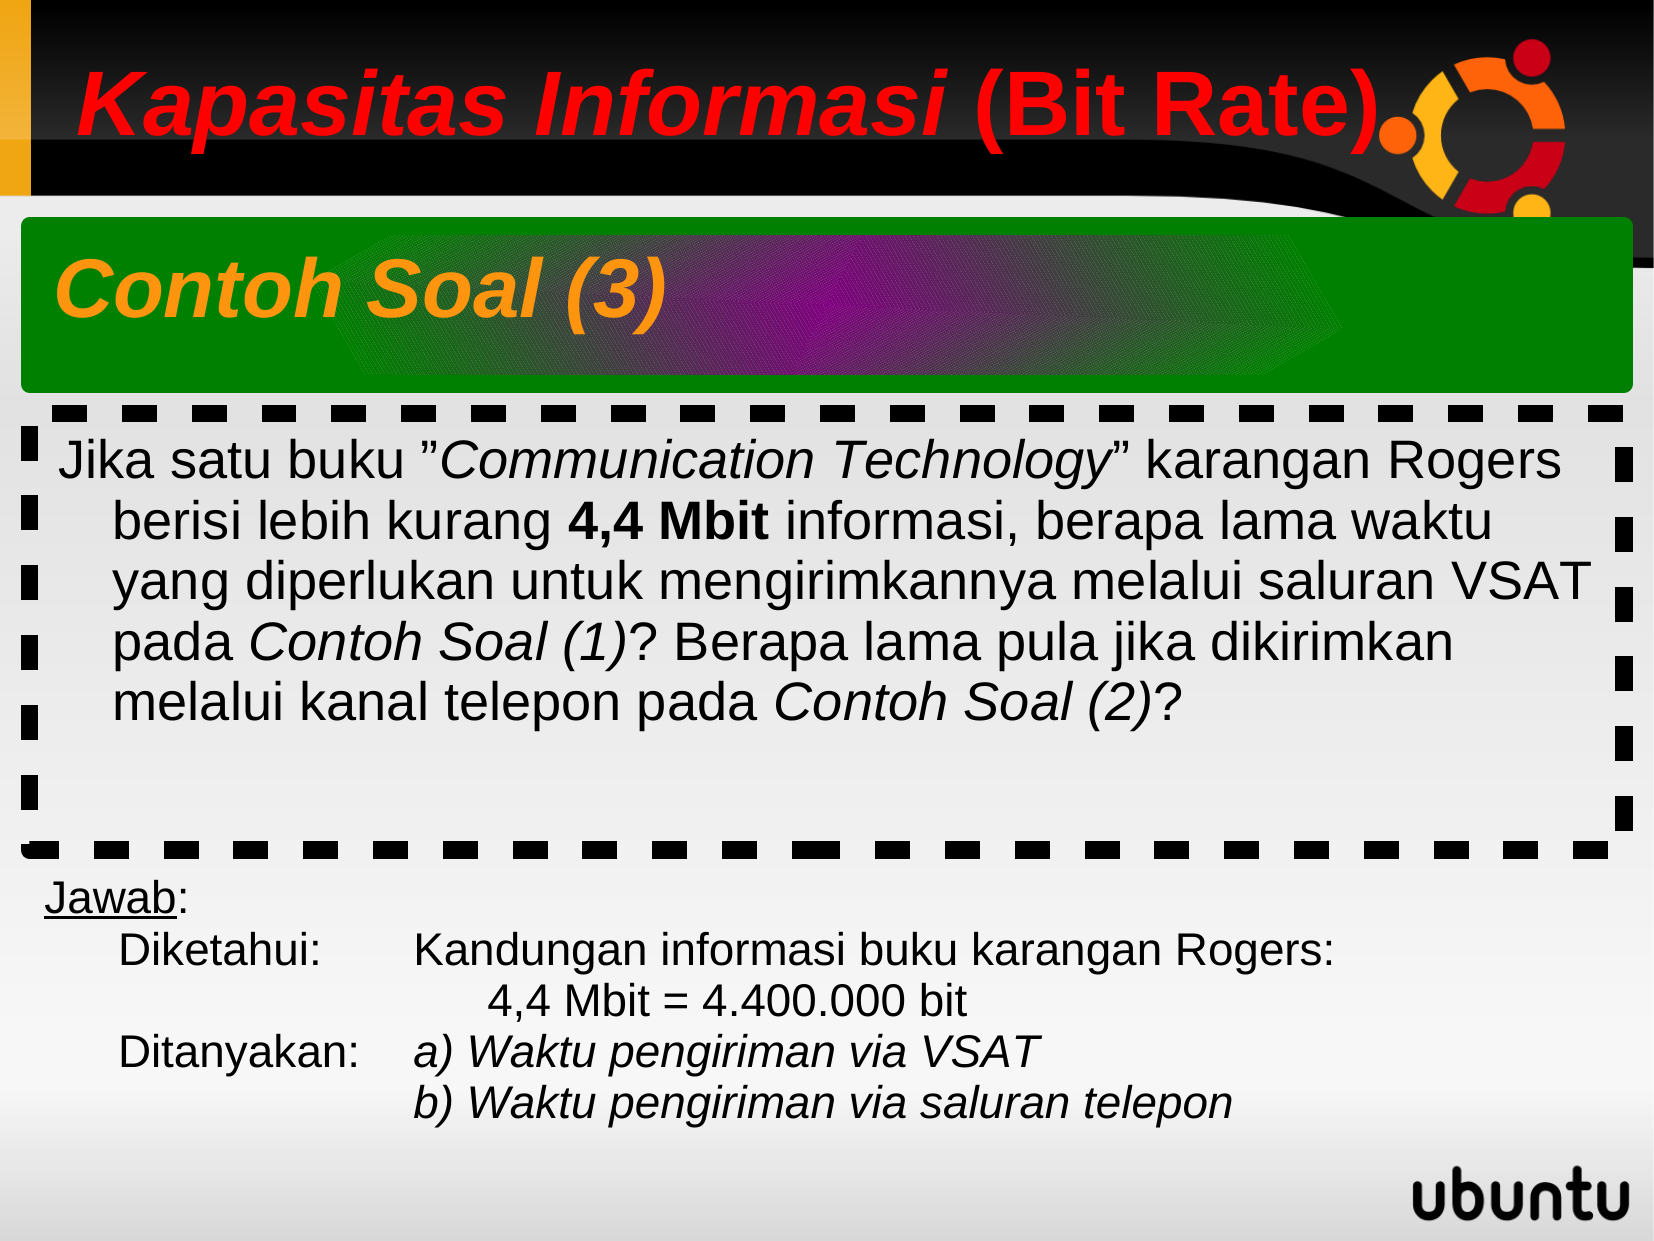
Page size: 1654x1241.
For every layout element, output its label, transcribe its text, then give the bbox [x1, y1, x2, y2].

text_box Contoh Soal (3) [29, 226, 1625, 384]
title Kapasitas Informasi (Bit Rate) [76, 7, 1565, 200]
text_box Jika satu buku ”Communication Technology” karangan Rogers berisi lebih kurang 4,4 Mbit informasi, berapa lama waktu yang diperlukan untuk mengirimkannya melalui saluran VSAT pada Contoh Soal (1)? Berapa lama pula jika dikirimkan melalui kanal telepon pada Contoh Soal (2)? [29, 413, 1625, 850]
text_box Jawab: Diketahui: Kandungan informasi buku karangan Rogers: 4,4 Mbit = 4.400.000 bit Ditanyakan: a) Waktu pengiriman via VSAT b) Waktu pengiriman via saluran telepon [29, 864, 1625, 1220]
picture [0, 0, 1654, 1241]
